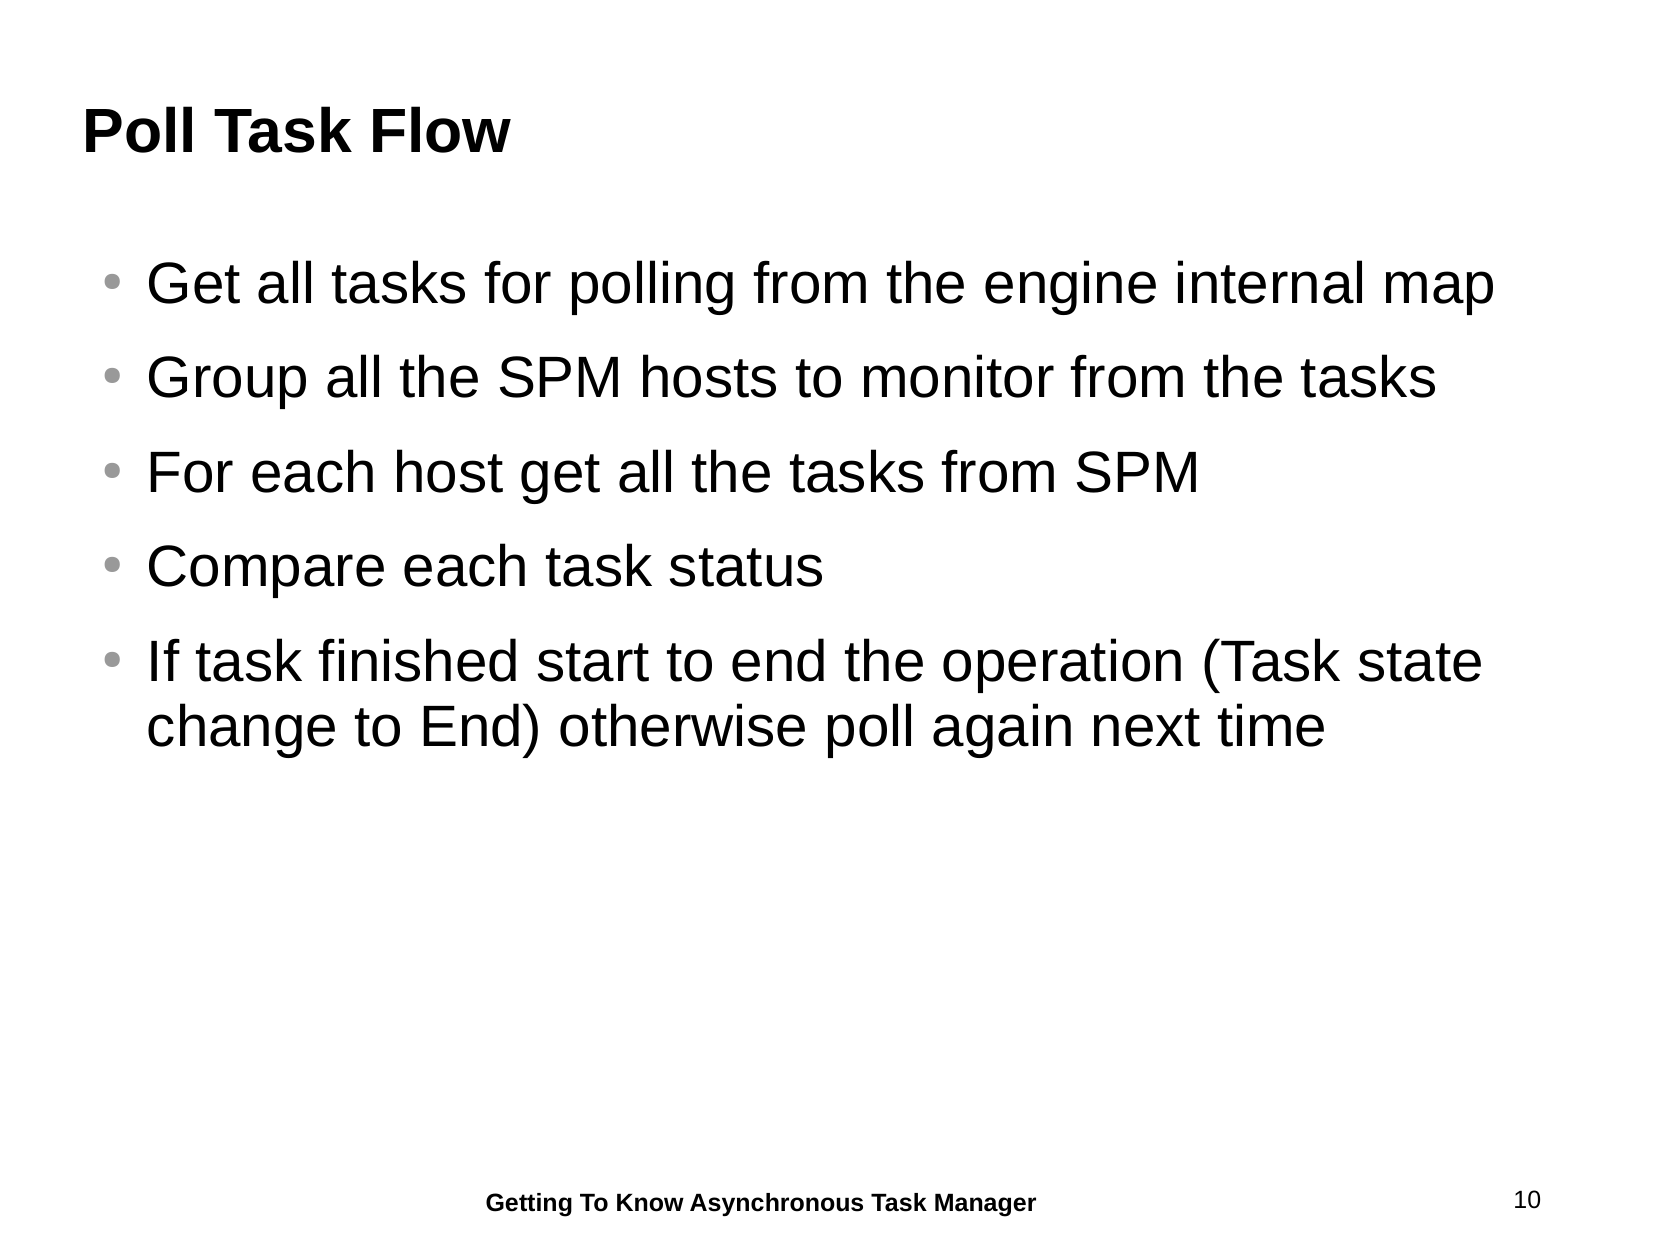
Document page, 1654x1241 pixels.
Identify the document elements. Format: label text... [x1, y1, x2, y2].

title Poll Task Flow [82, 37, 1303, 225]
list Get all tasks for polling from the engine internal map Group all the SPM hosts to monitor from the tasks For each host get all the tasks from SPM Compare each task status If task finished start to end the operation (Task state change to End) otherwise poll again next time [86, 250, 1576, 1044]
